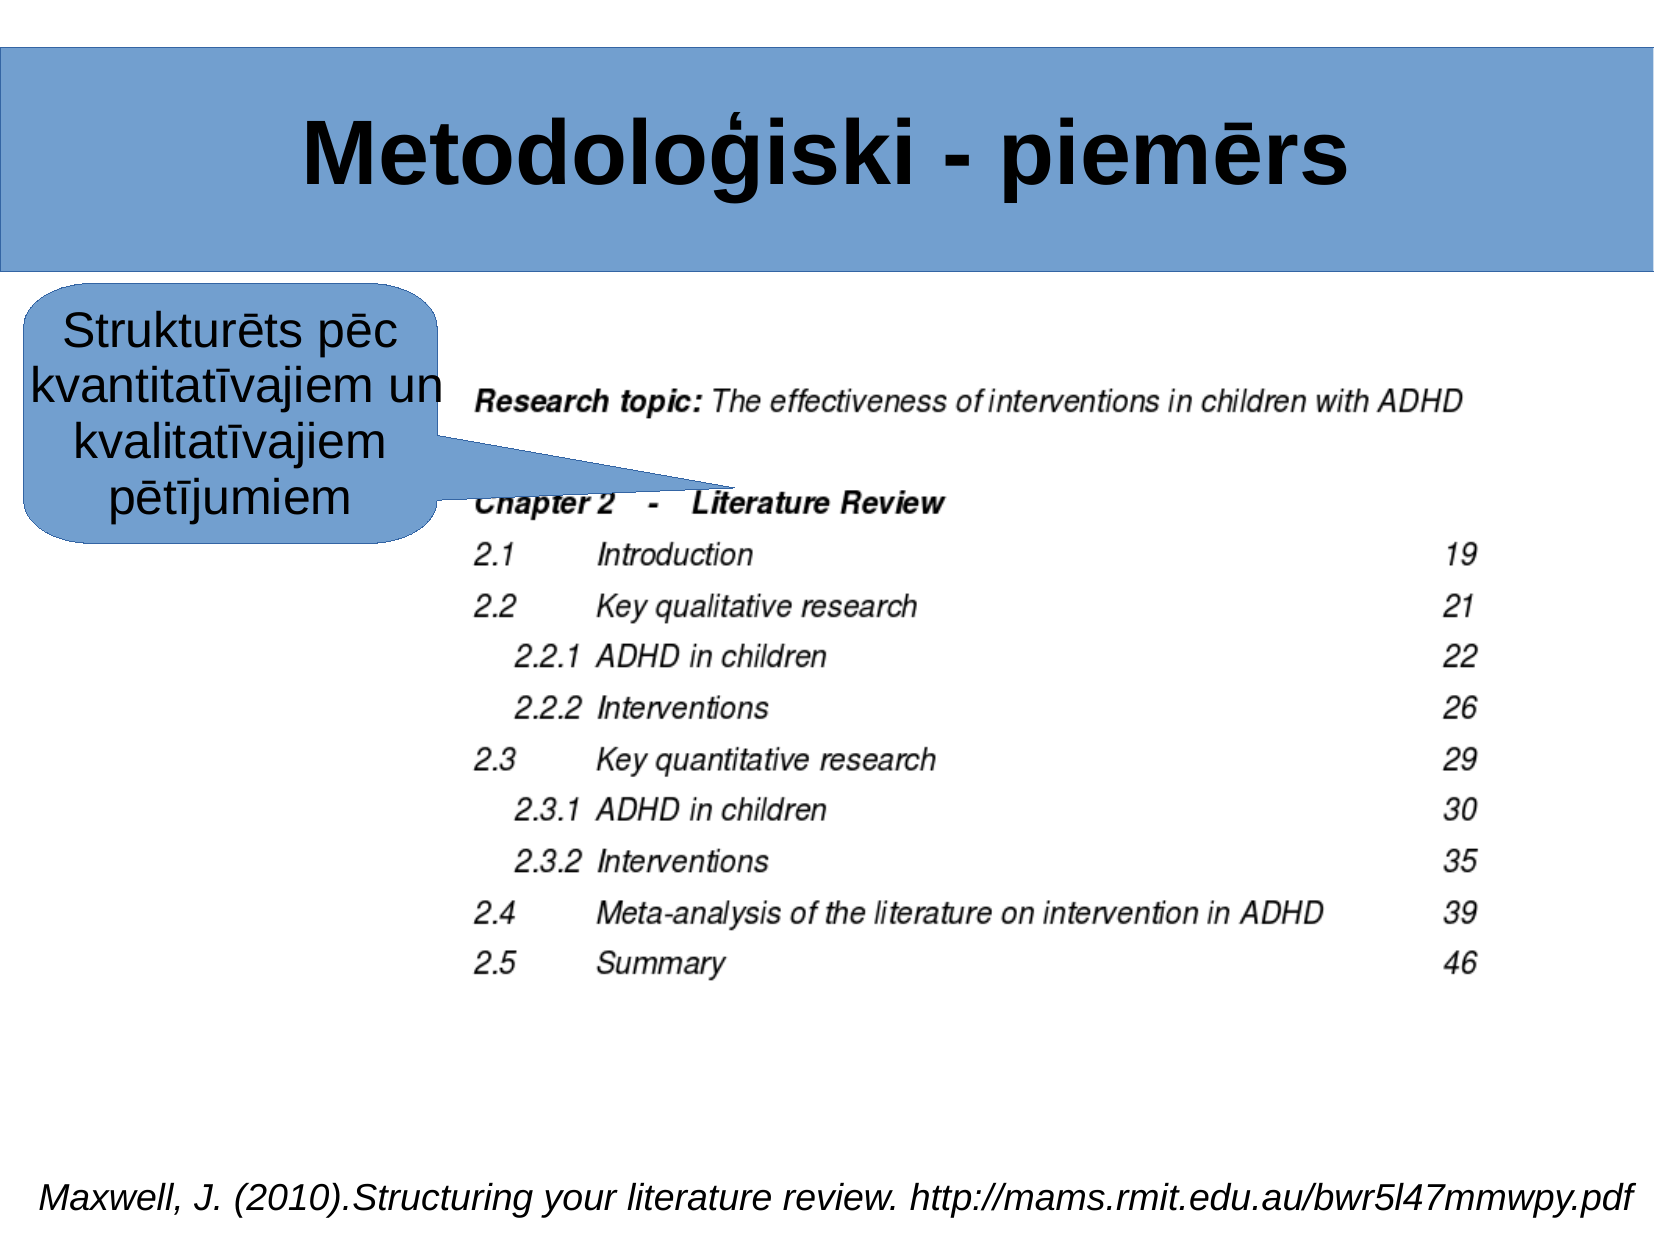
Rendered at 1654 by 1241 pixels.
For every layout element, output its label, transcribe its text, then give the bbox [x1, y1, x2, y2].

title Metodoloģiski - piemērs [82, 49, 1571, 257]
text_box Maxwell, J. (2010).Structuring your literature review. http://mams.rmit.edu.au/bwr5l47mmwpy.pdf [23, 1169, 1649, 1227]
text_box [0, 47, 1654, 272]
text_box Strukturēts pēc kvantitatīvajiem un kvalitatīvajiem pētījumiem [23, 283, 735, 544]
picture [437, 381, 1561, 1040]
